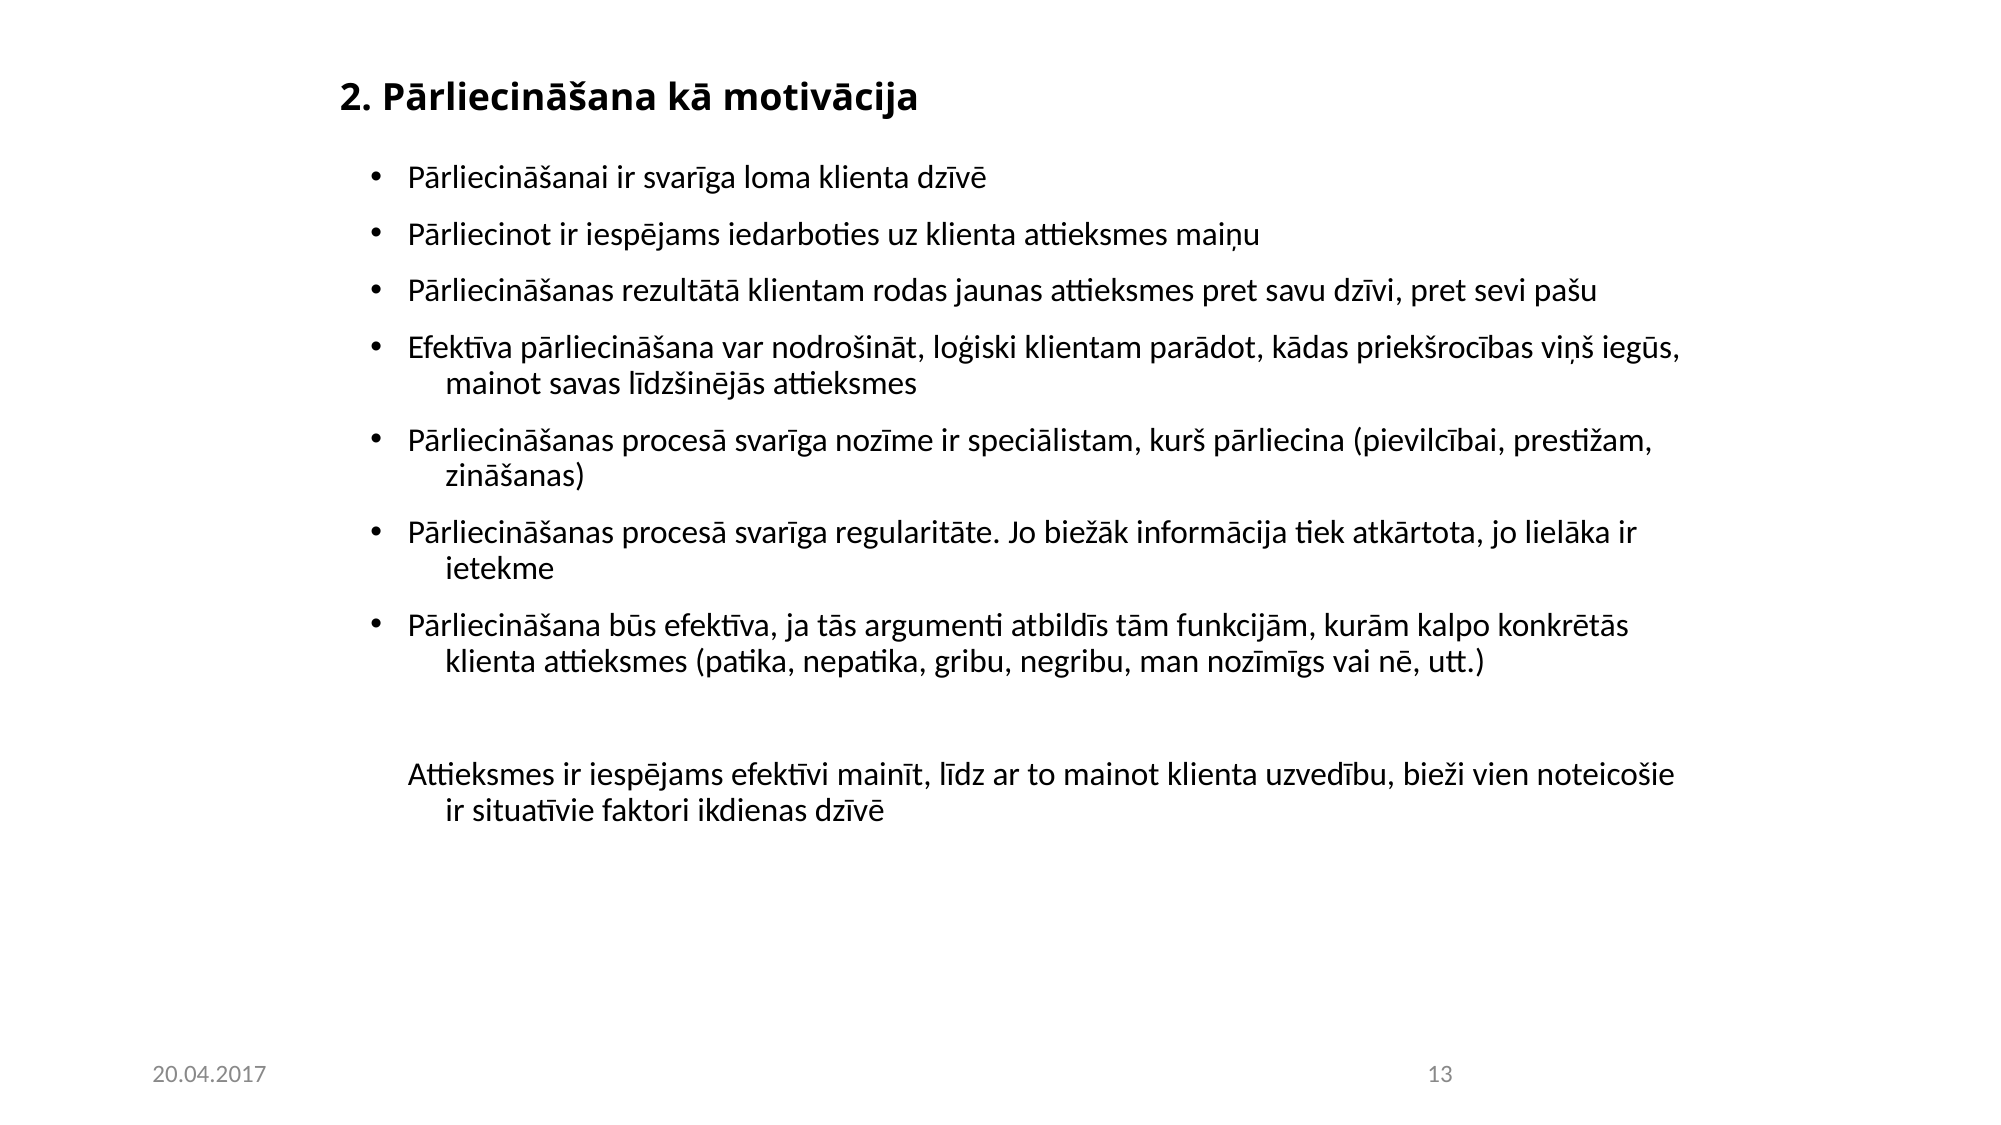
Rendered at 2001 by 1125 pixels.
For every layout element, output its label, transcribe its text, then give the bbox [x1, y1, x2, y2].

title 2. Pārliecināšana kā motivācija [324, 45, 1675, 153]
text_box [1412, 1042, 1863, 1103]
text_box 20.04.2017 [137, 1042, 588, 1103]
list Pārliecināšanai ir svarīga loma klienta dzīvē Pārliecinot ir iespējams iedarboties uz klienta attieksmes maiņu Pārliecināšanas rezultātā klientam rodas jaunas attieksmes pret savu dzīvi, pret sevi pašu Efektīva pārliecināšana var nodrošināt, loģiski klientam parādot, kādas priekšrocības viņš iegūs, mainot savas līdzšinējās attieksmes Pārliecināšanas procesā svarīga nozīme ir speciālistam, kurš pārliecina (pievilcībai, prestižam, zināšanas) Pārliecināšanas procesā svarīga regularitāte. Jo biežāk informācija tiek atkārtota, jo lielāka ir ietekme Pārliecināšana būs efektīva, ja tās argumenti atbildīs tām funkcijām, kurām kalpo konkrētās klienta attieksmes (patika, nepatika, gribu, negribu, man nozīmīgs vai nē, utt.) Attieksmes ir iespējams efektīvi mainīt, līdz ar to mainot klienta uzvedību, bieži vien noteicošie ir situatīvie faktori ikdienas dzīvē [355, 152, 1706, 895]
